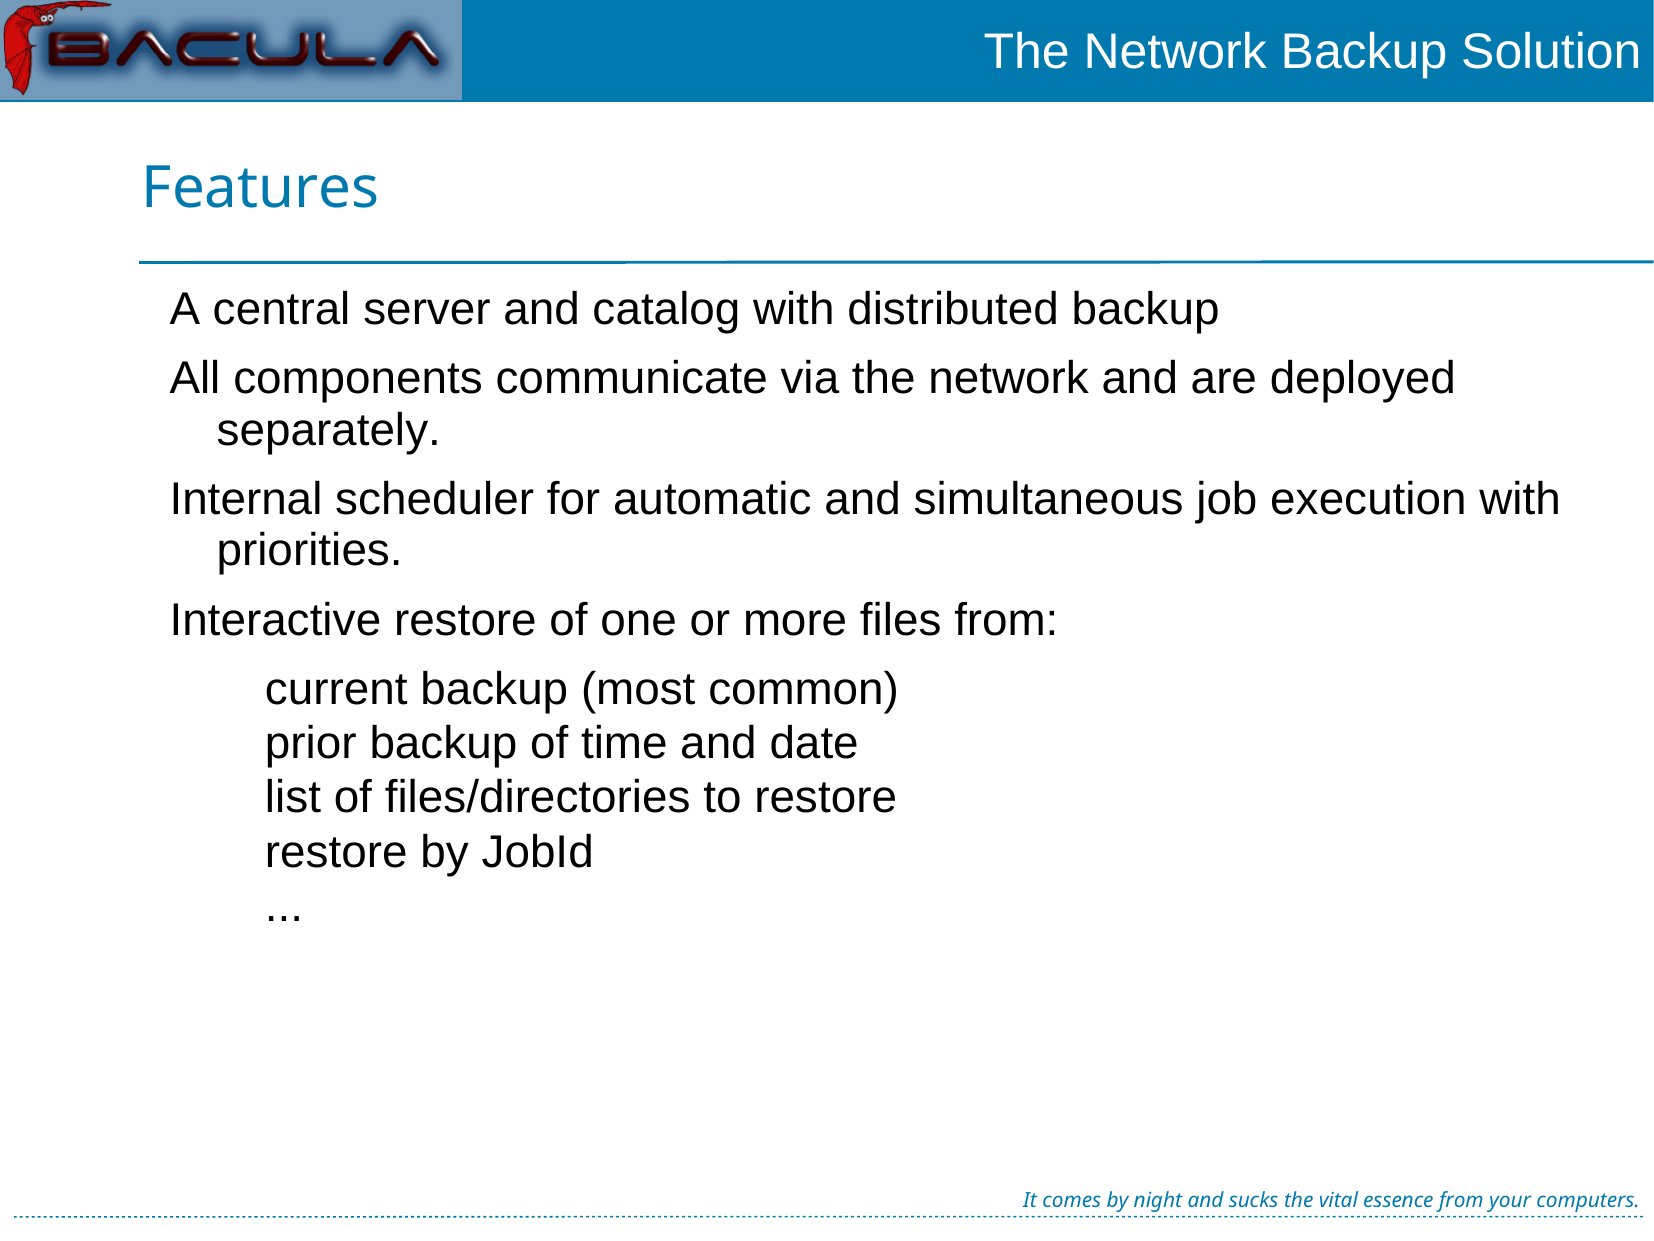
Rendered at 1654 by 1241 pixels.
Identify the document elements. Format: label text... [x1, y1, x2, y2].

list A central server and catalog with distributed backup All components communicate via the network and are deployed separately. Internal scheduler for automatic and simultaneous job execution with priorities. Interactive restore of one or more files from: current backup (most common) prior backup of time and date list of files/directories to restore restore by JobId ... [75, 283, 1613, 1154]
picture [0, 0, 461, 99]
title Features [141, 112, 1501, 226]
